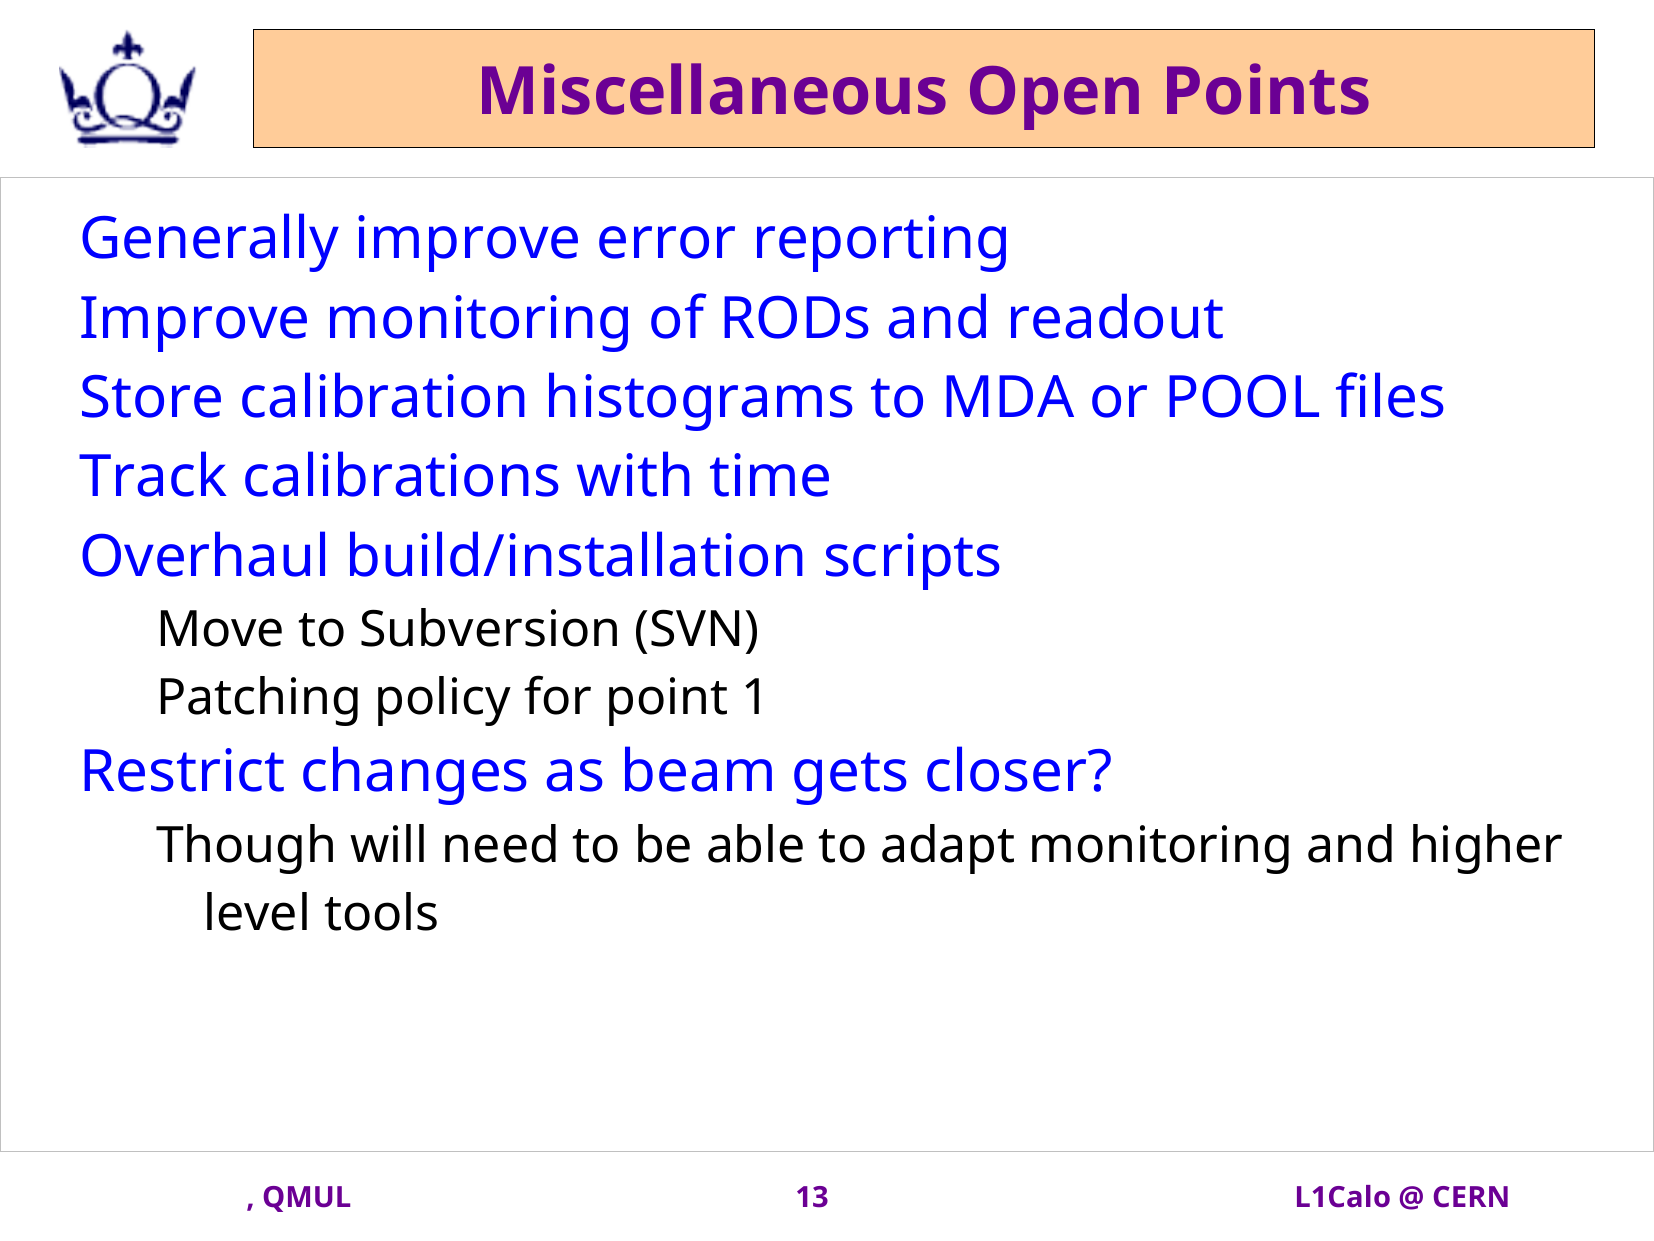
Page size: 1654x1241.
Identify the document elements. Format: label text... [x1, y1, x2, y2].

list Generally improve error reporting Improve monitoring of RODs and readout Store calibration histograms to MDA or POOL files Track calibrations with time Overhaul build/installation scripts Move to Subversion (SVN) Patching policy for point 1 Restrict changes as beam gets closer? Though will need to be able to adapt monitoring and higher level tools [61, 196, 1605, 1117]
picture [59, 29, 200, 148]
title Miscellaneous Open Points [253, 29, 1595, 148]
